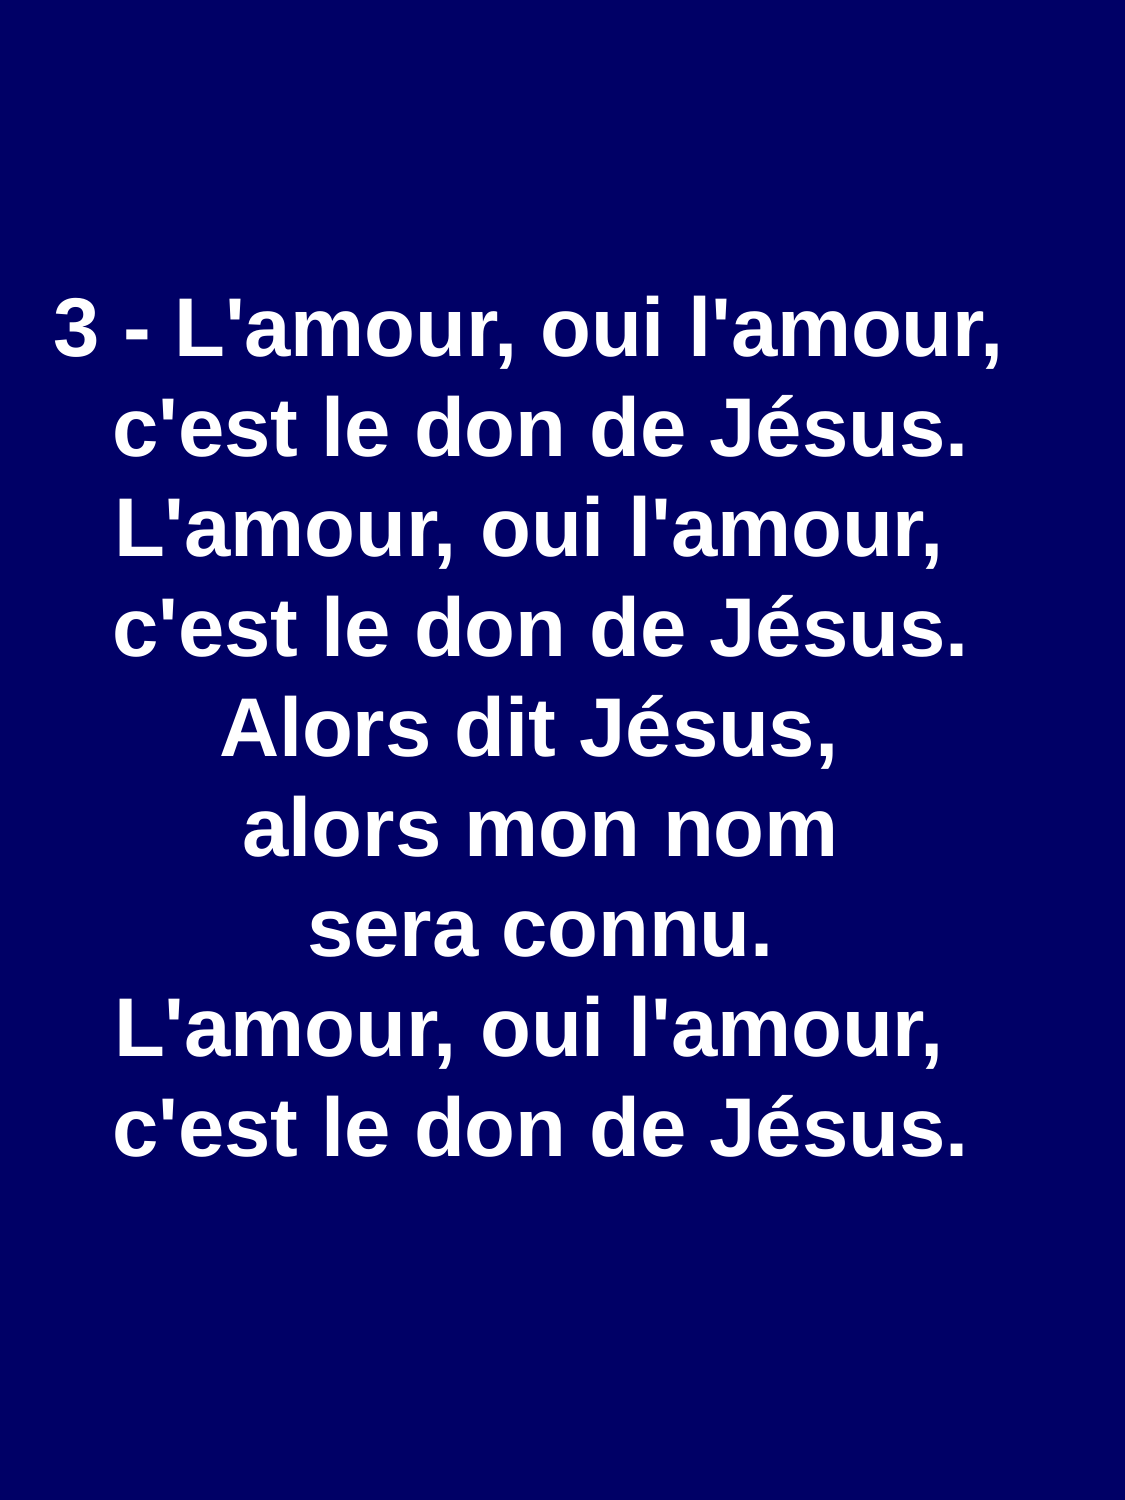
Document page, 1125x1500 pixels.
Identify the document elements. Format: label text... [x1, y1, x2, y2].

text_box 3 - L'amour, oui l'amour, c'est le don de Jésus. L'amour, oui l'amour, c'est le don de Jésus. Alors dit Jésus, alors mon nom sera connu. L'amour, oui l'amour, c'est le don de Jésus. [0, 194, 1082, 1208]
